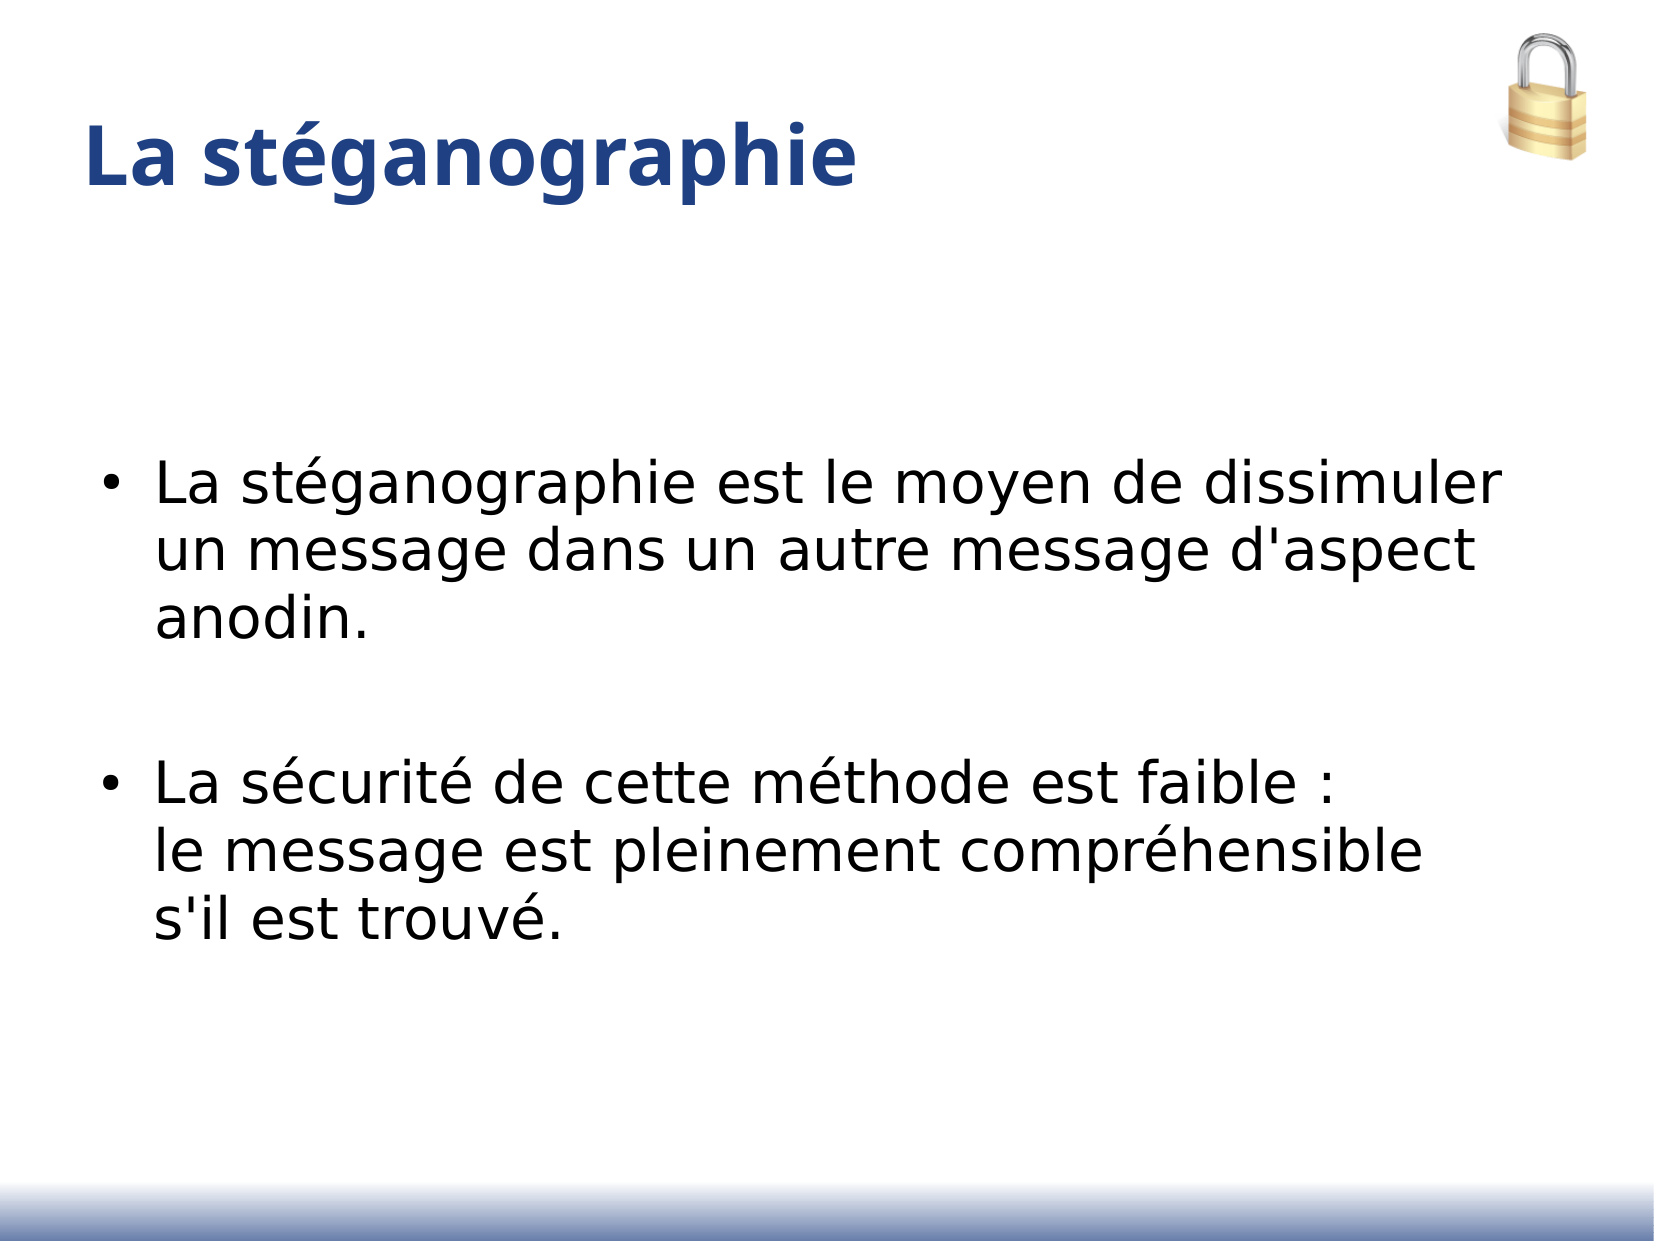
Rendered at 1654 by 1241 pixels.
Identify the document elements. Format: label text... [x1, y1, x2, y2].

picture [1476, 29, 1613, 166]
list La sécurité de cette méthode est faible : le message est pleinement compréhensible s'il est trouvé. [82, 729, 1571, 974]
title La stéganographie [82, 49, 1571, 257]
list La stéganographie est le moyen de dissimuler un message dans un autre message d'aspect anodin. [83, 429, 1572, 672]
